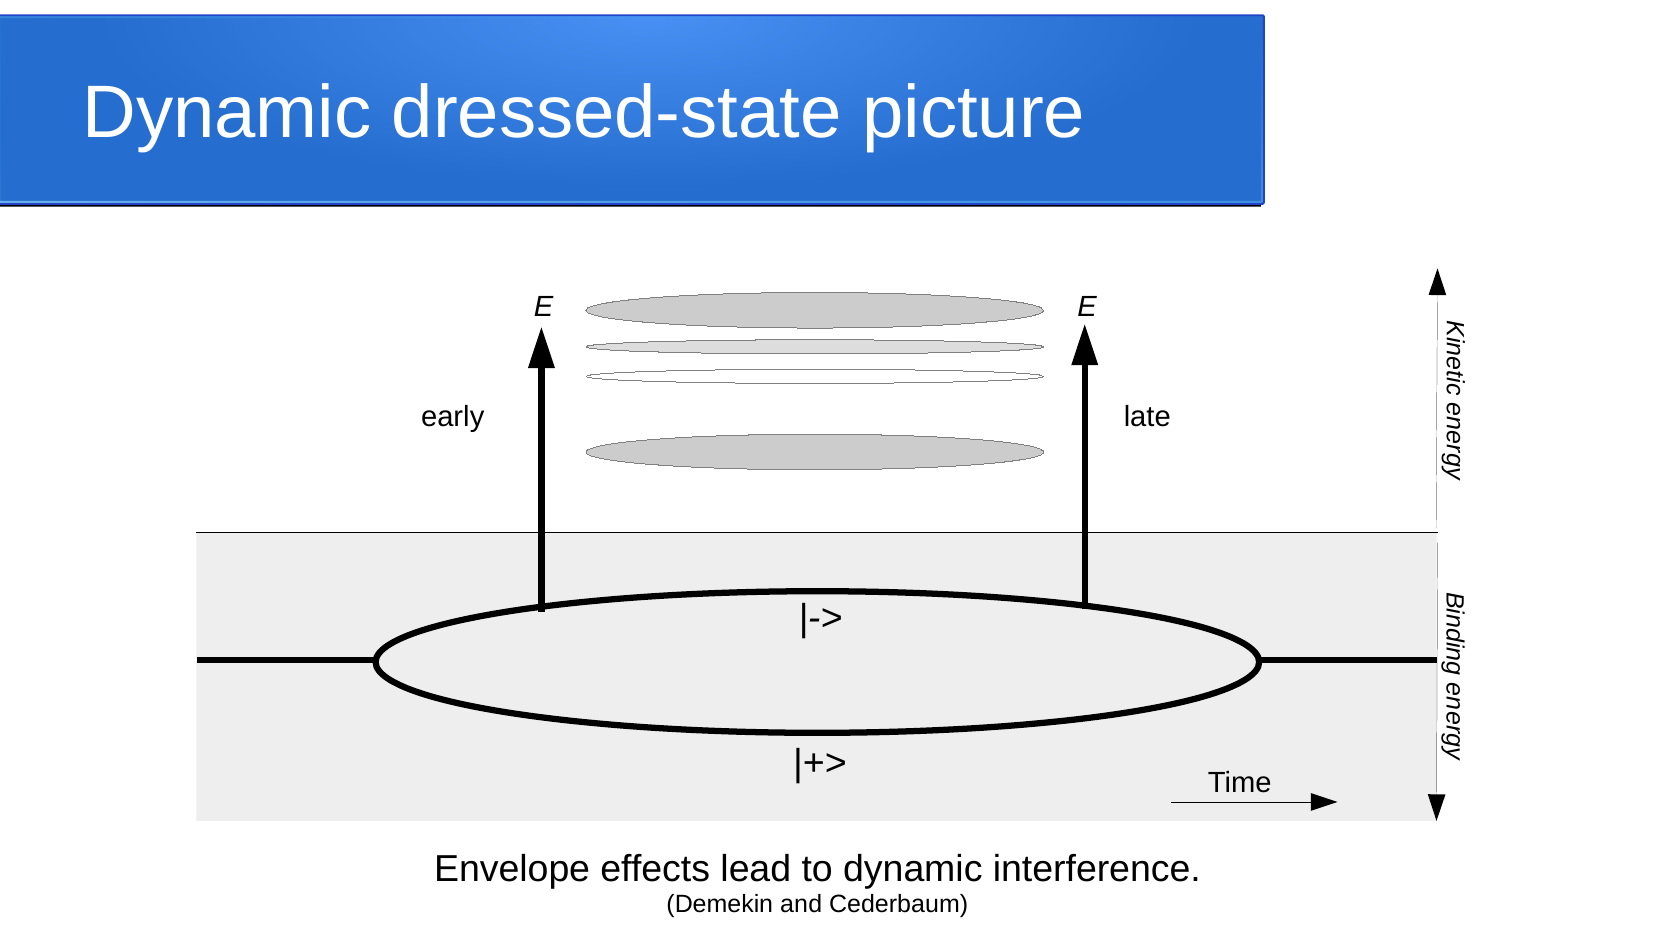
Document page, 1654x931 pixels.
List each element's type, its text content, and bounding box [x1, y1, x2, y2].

text_box [545, 533, 1082, 602]
text_box Envelope effects lead to dynamic interference. (Demekin and Cederbaum) [261, 840, 1374, 931]
text_box [586, 369, 1044, 384]
text_box [594, 339, 1044, 354]
text_box [196, 533, 1436, 821]
text_box Time [1193, 803, 1310, 807]
text_box [594, 292, 1044, 329]
text_box Binding energy [1415, 577, 1477, 780]
text_box E [519, 282, 594, 370]
text_box |+> [777, 733, 918, 795]
title Dynamic dressed-state picture [82, 35, 1235, 189]
text_box [586, 434, 1044, 470]
text_box late [1109, 392, 1227, 440]
text_box [379, 595, 1255, 729]
text_box Kinetic energy [1415, 305, 1477, 508]
text_box early [406, 392, 525, 440]
text_box E [1062, 282, 1137, 370]
text_box |-> [783, 589, 923, 646]
text_box Time [1193, 759, 1397, 807]
text_box [1088, 533, 1437, 657]
